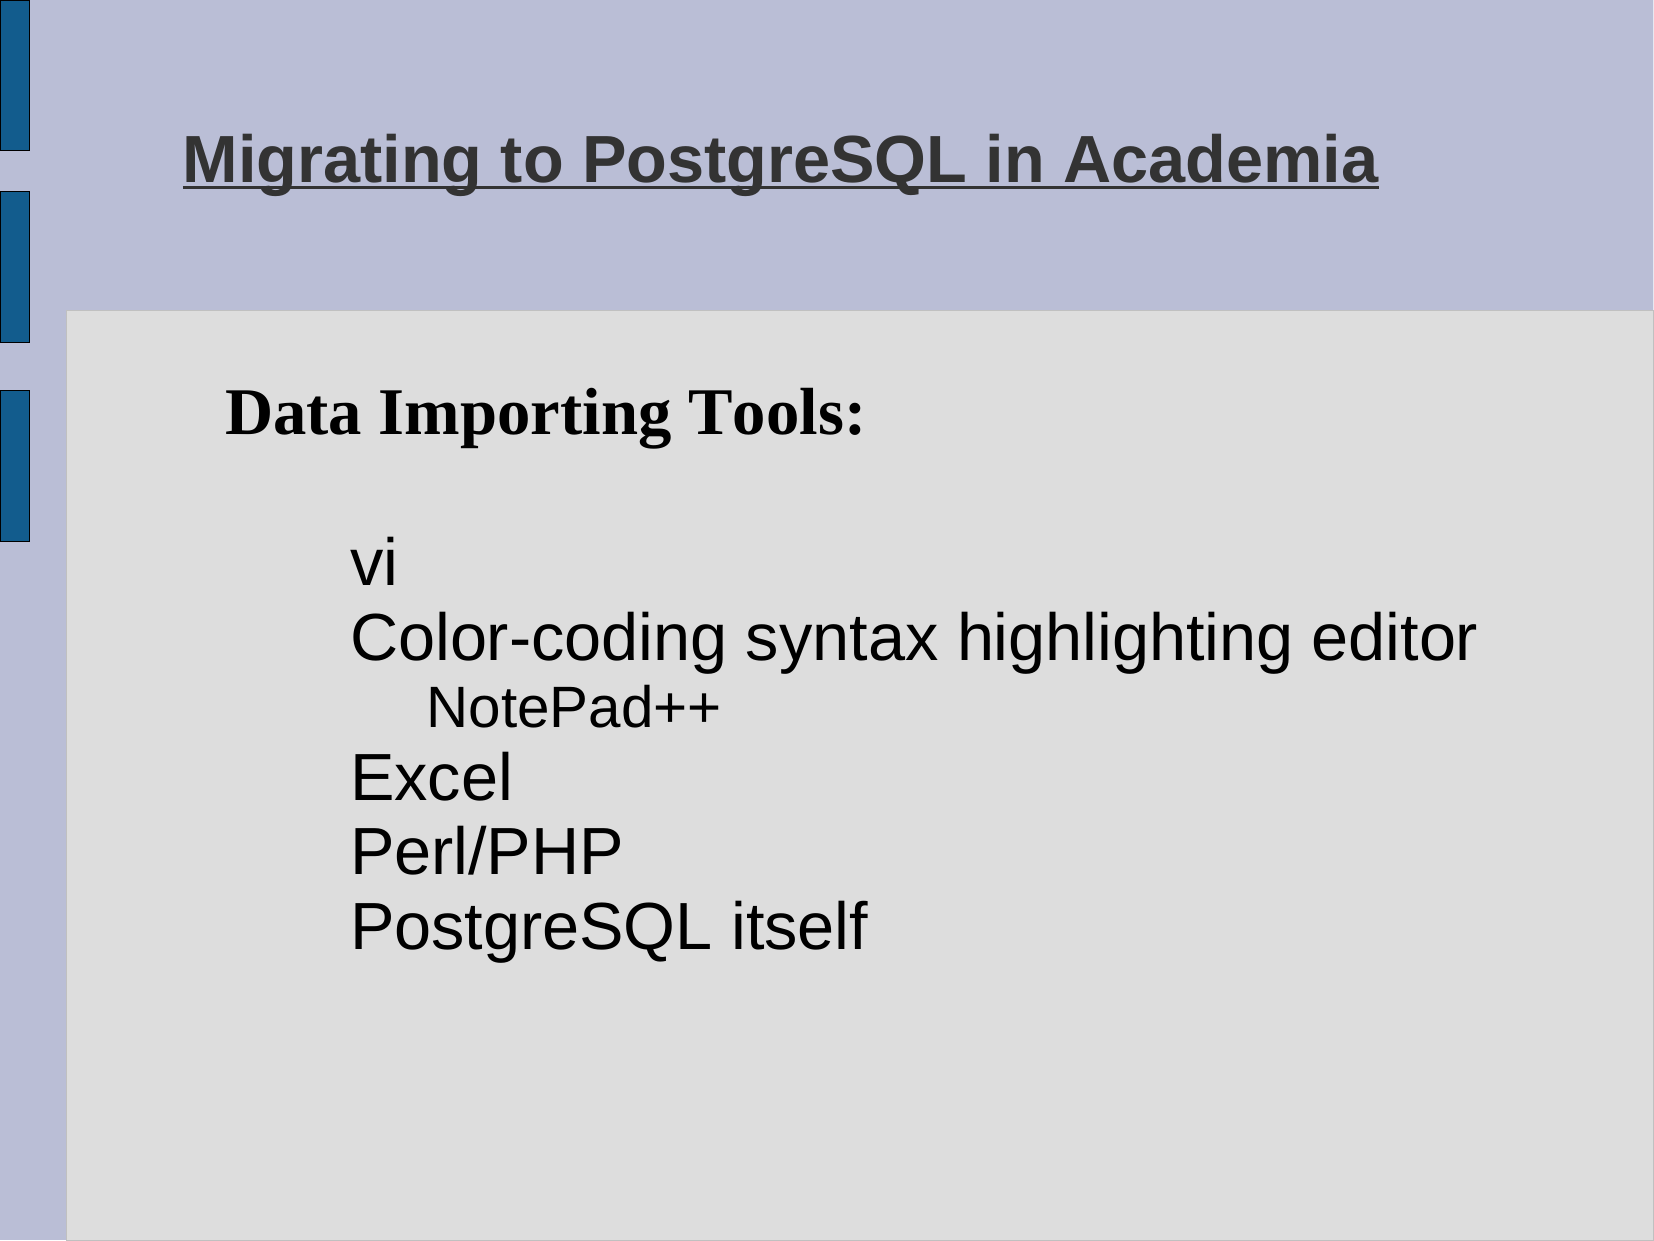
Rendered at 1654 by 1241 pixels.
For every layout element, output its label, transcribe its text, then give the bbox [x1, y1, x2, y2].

text_box Data Importing Tools: [225, 375, 1013, 450]
title Migrating to PostgreSQL in Academia [75, 55, 1488, 263]
list vi Color-coding syntax highlighting editor NotePad++ Excel Perl/PHP PostgreSQL itself [337, 525, 1581, 964]
